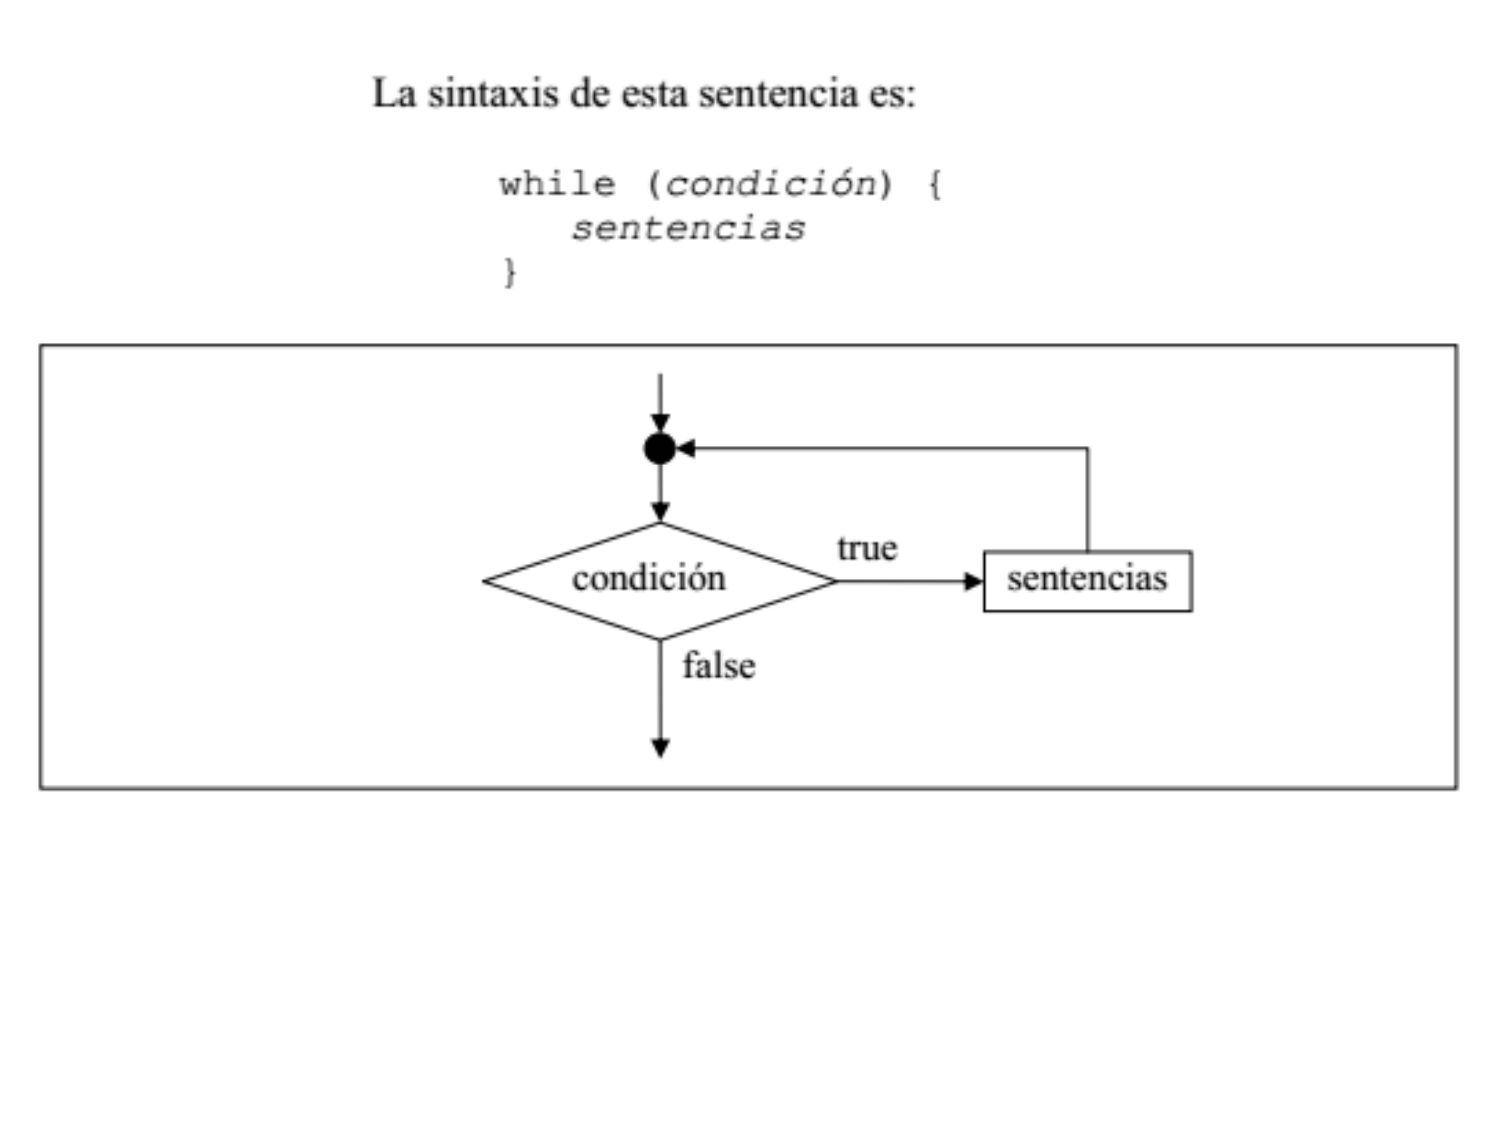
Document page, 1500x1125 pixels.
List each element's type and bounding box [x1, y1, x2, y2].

picture [17, 337, 1500, 799]
picture [360, 66, 960, 303]
